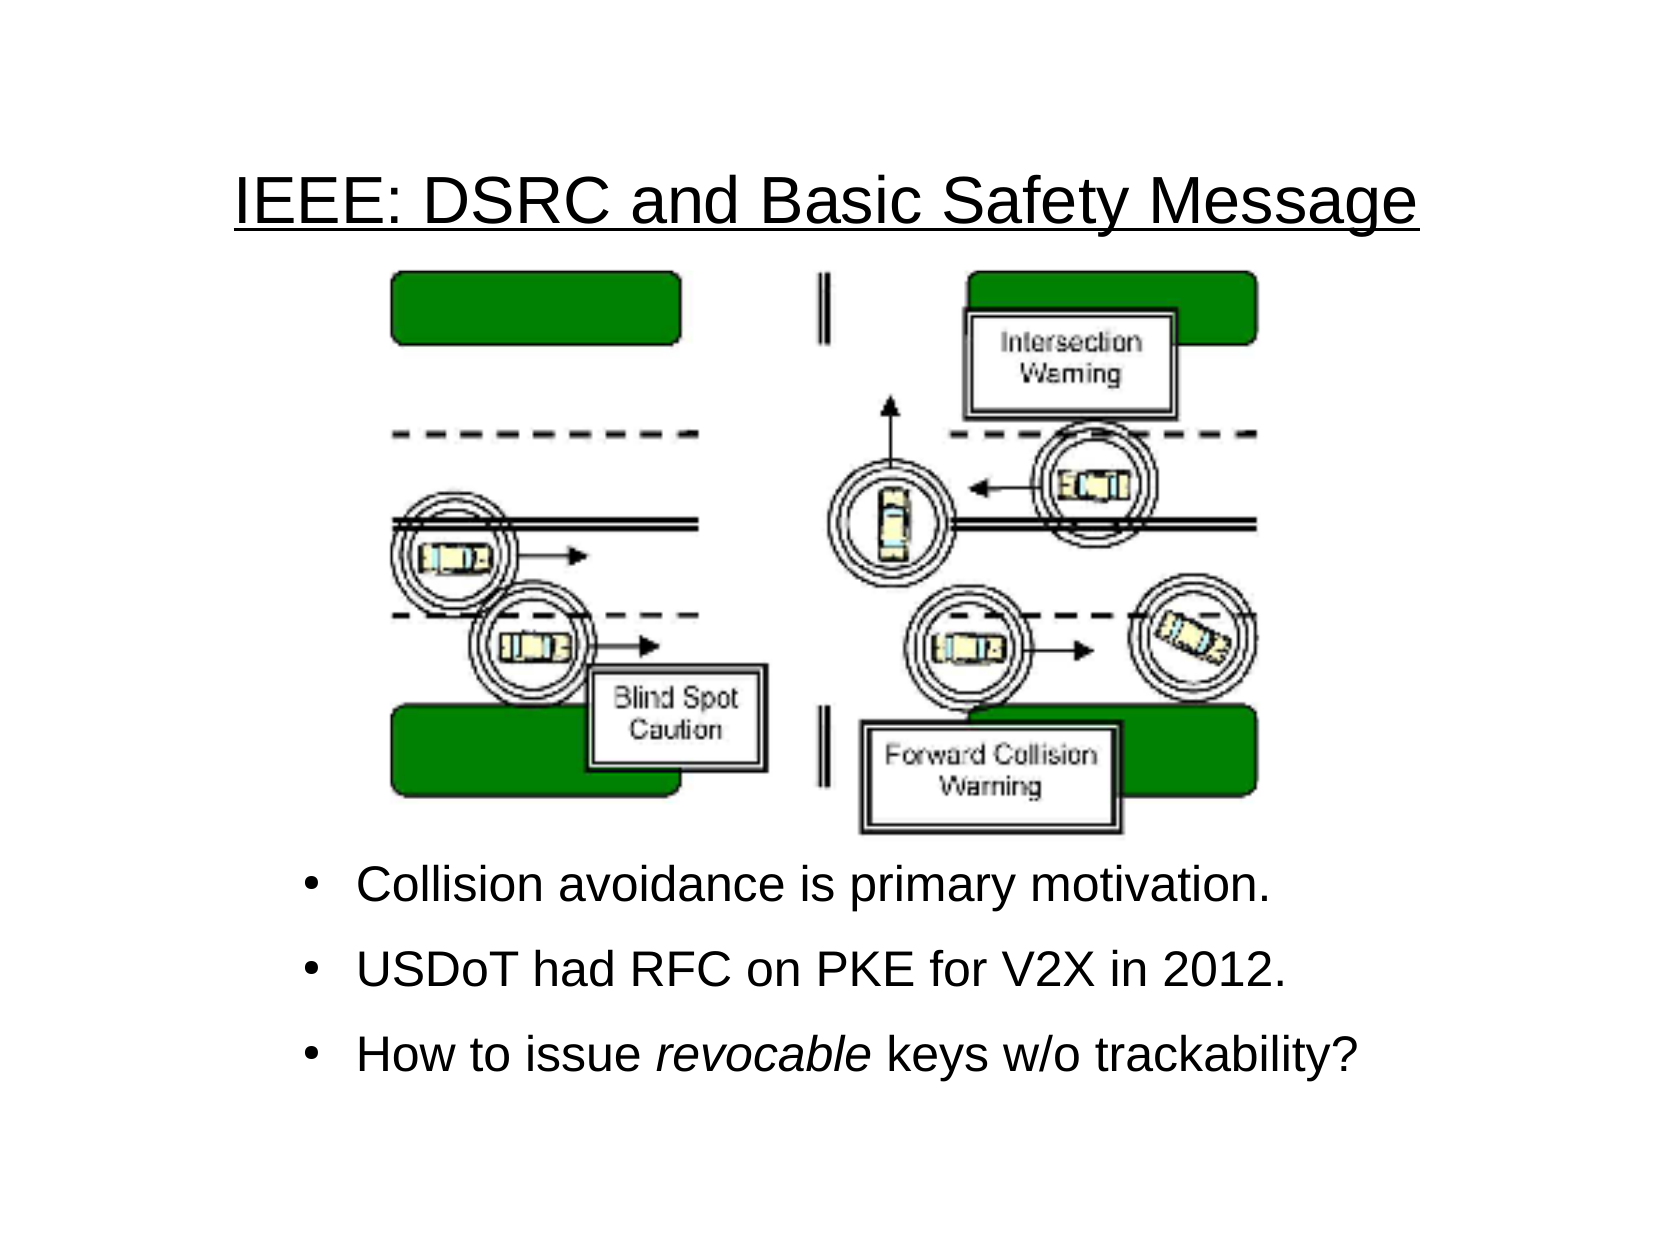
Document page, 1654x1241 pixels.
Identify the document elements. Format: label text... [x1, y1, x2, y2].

title IEEE: DSRC and Basic Safety Message [82, 97, 1571, 305]
list Collision avoidance is primary motivation. USDoT had RFC on PKE for V2X in 2012. How to issue revocable keys w/o trackability? [285, 856, 1396, 1143]
picture [388, 257, 1266, 858]
